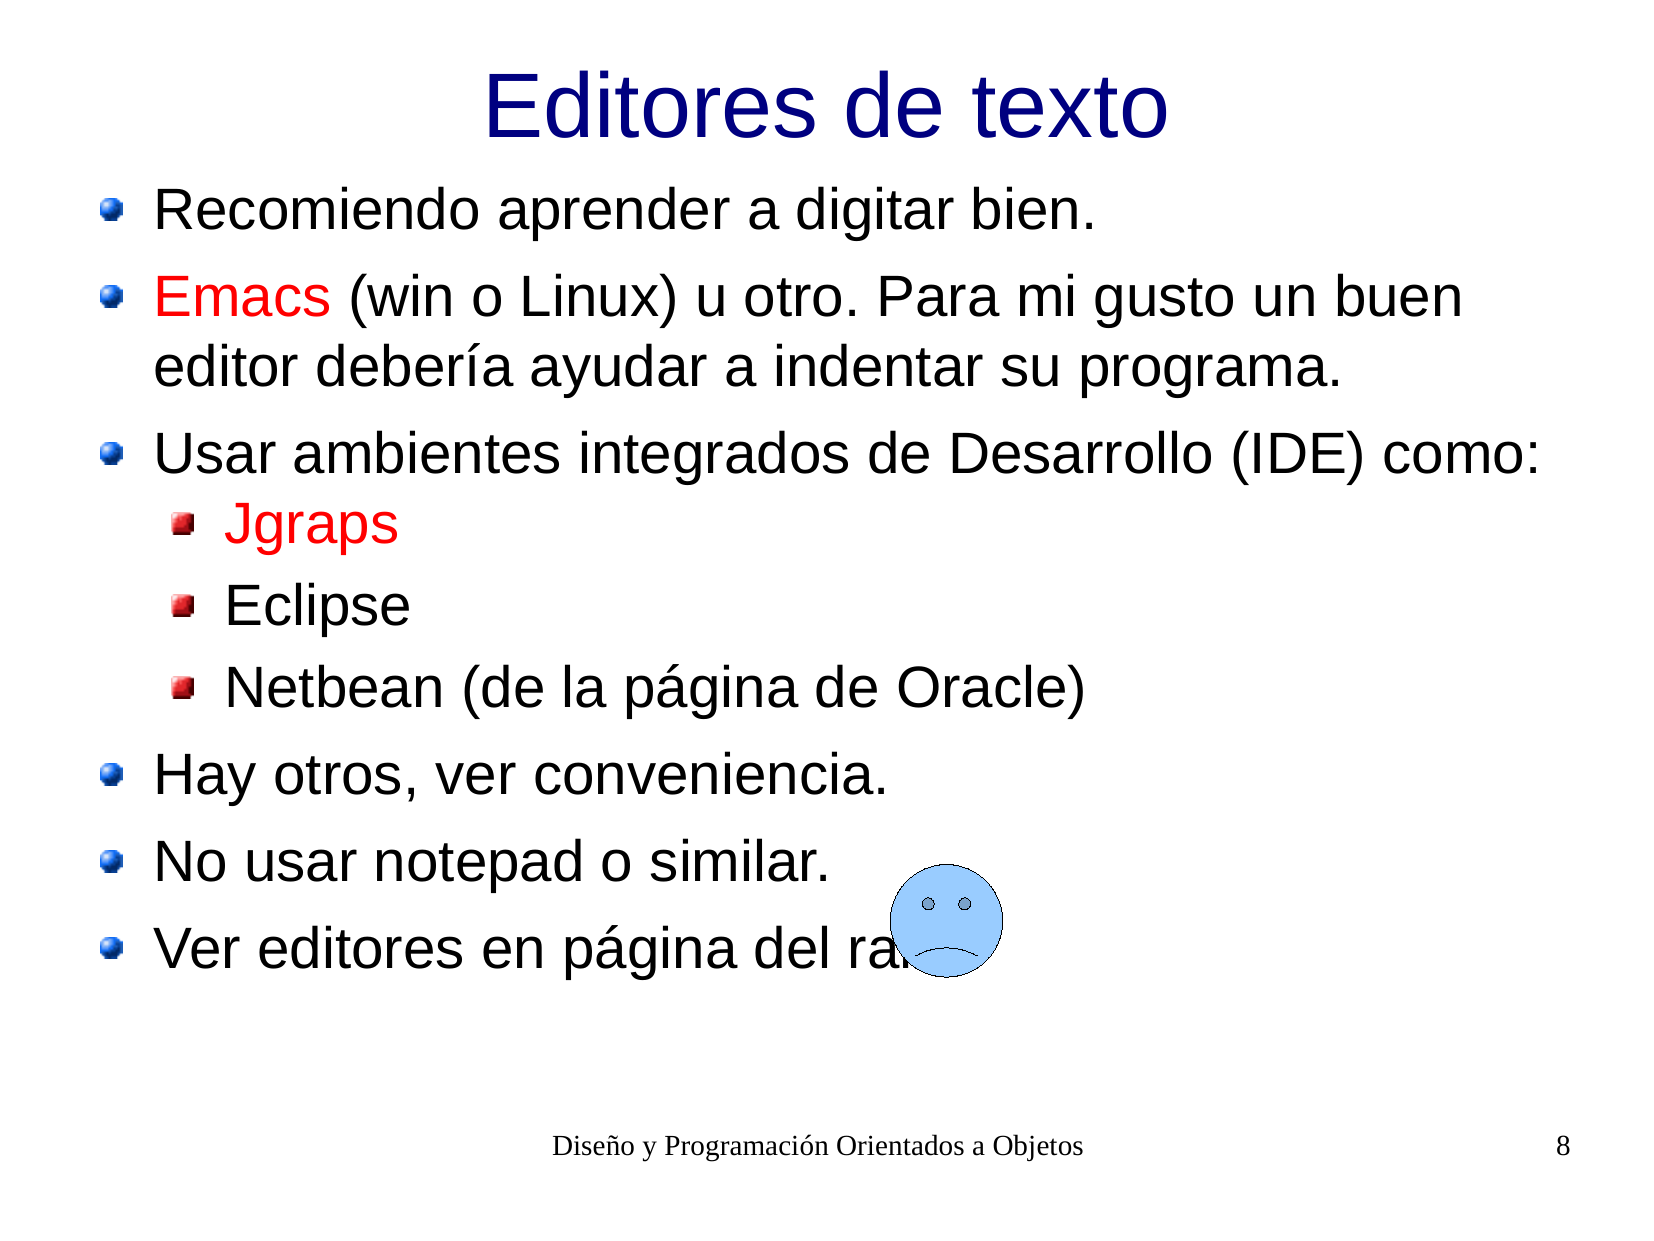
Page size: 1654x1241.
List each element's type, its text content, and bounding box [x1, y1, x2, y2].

text_box [890, 864, 1003, 978]
title Editores de texto [82, 44, 1571, 159]
list Recomiendo aprender a digitar bien. Emacs (win o Linux) u otro. Para mi gusto un buen editor debería ayudar a indentar su programa. Usar ambientes integrados de Desarrollo (IDE) como: Jgraps Eclipse Netbean (de la página de Oracle) Hay otros, ver conveniencia. No usar notepad o similar. Ver editores en página del ramo [82, 171, 1571, 1126]
